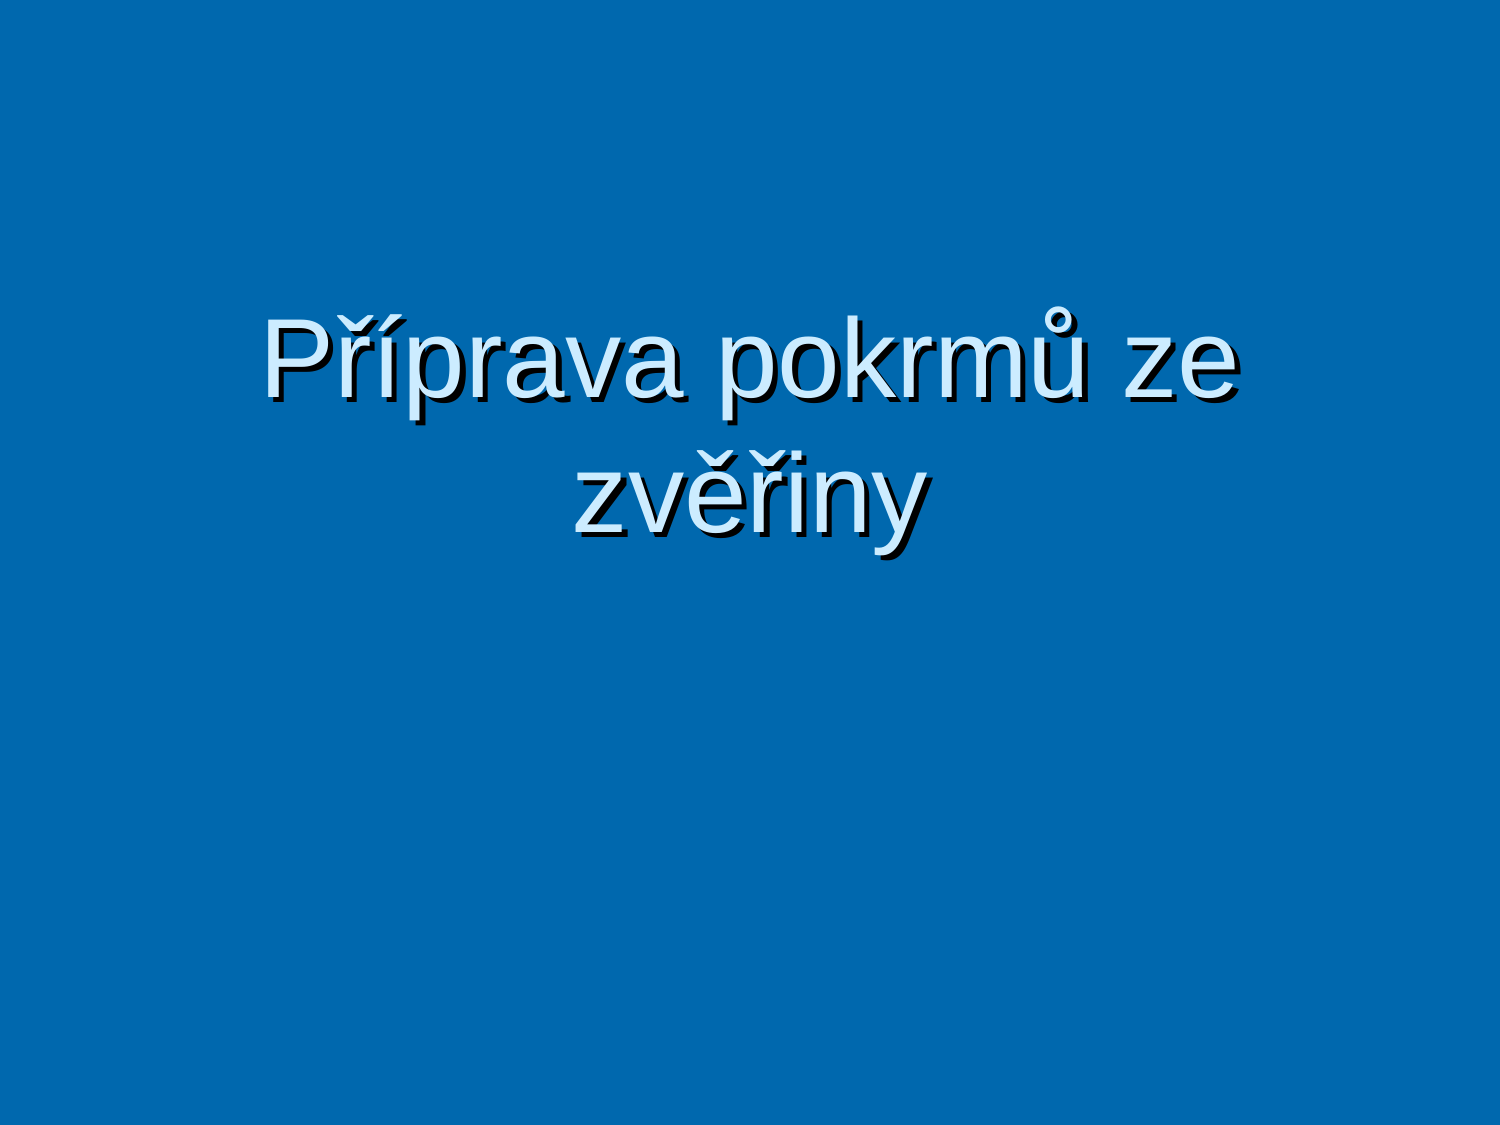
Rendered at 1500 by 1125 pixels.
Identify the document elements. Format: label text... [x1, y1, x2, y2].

title Příprava pokrmů ze zvěřiny [112, 277, 1388, 563]
